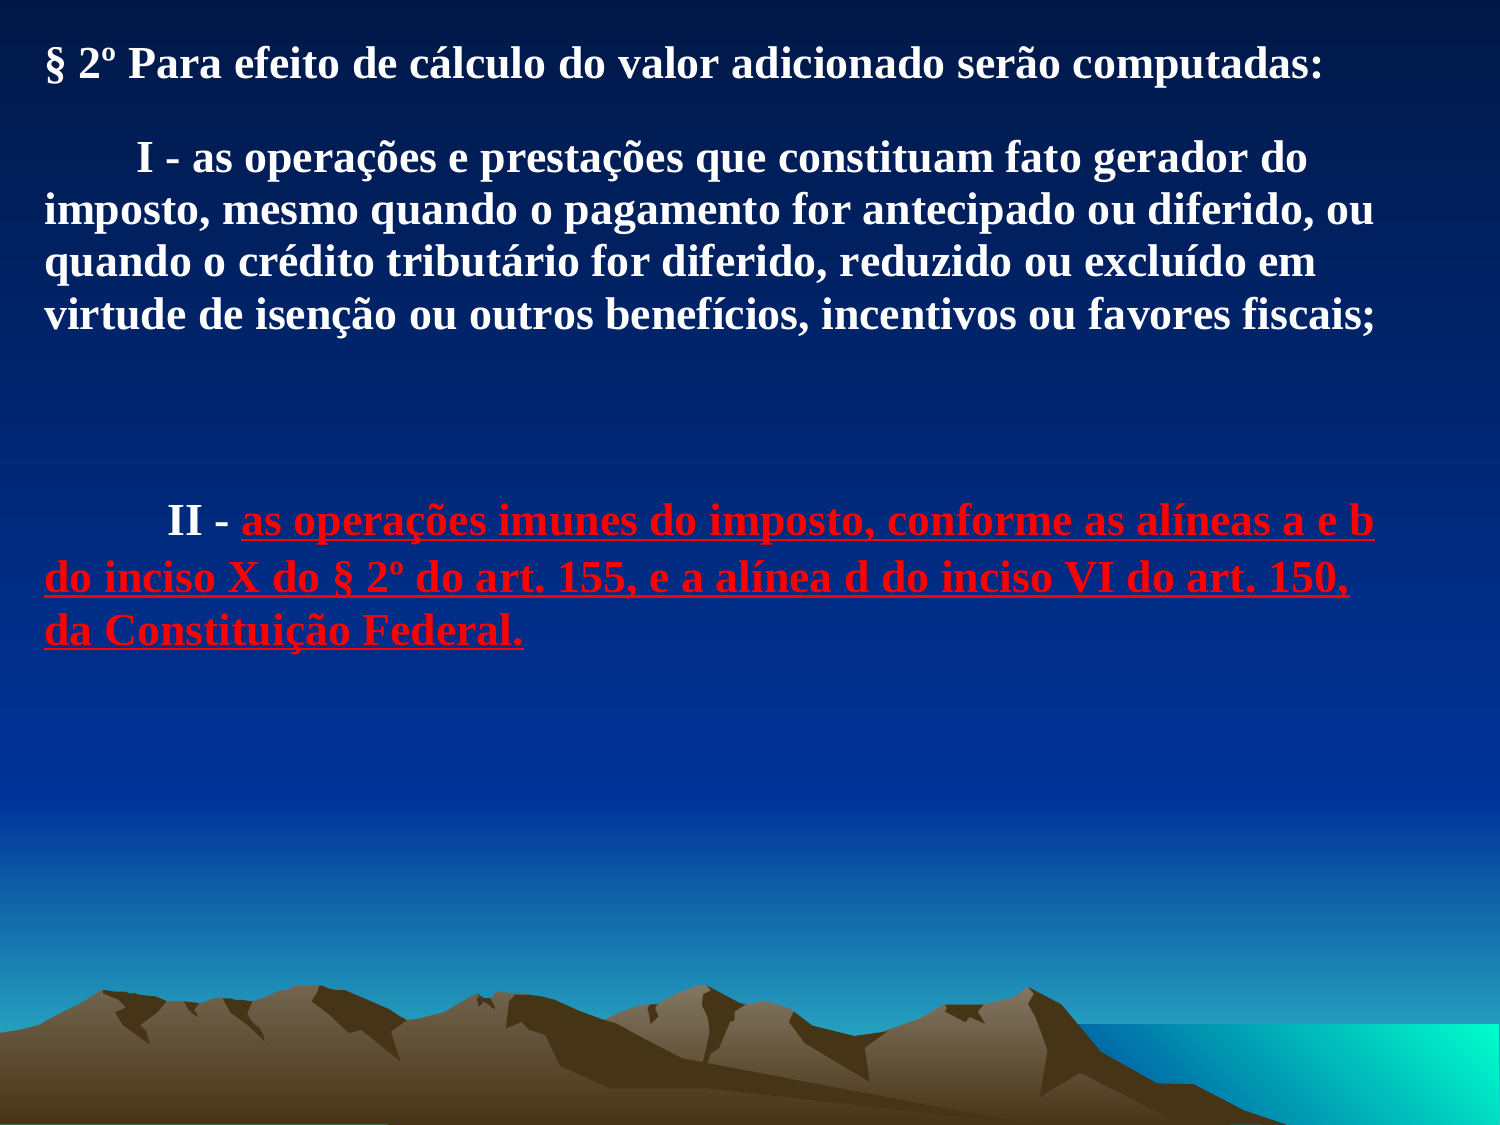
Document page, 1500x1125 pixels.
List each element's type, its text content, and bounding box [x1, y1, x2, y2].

text_box § 2º Para efeito de cálculo do valor adicionado serão computadas: I - as operações e prestações que constituam fato gerador do imposto, mesmo quando o pagamento for antecipado ou diferido, ou quando o crédito tributário for diferido, reduzido ou excluído em virtude de isenção ou outros benefícios, incentivos ou favores fiscais; II - as operações imunes do imposto, conforme as alíneas a e b do inciso X do § 2º do art. 155, e a alínea d do inciso VI do art. 150, da Constituição Federal. [29, 29, 1418, 903]
